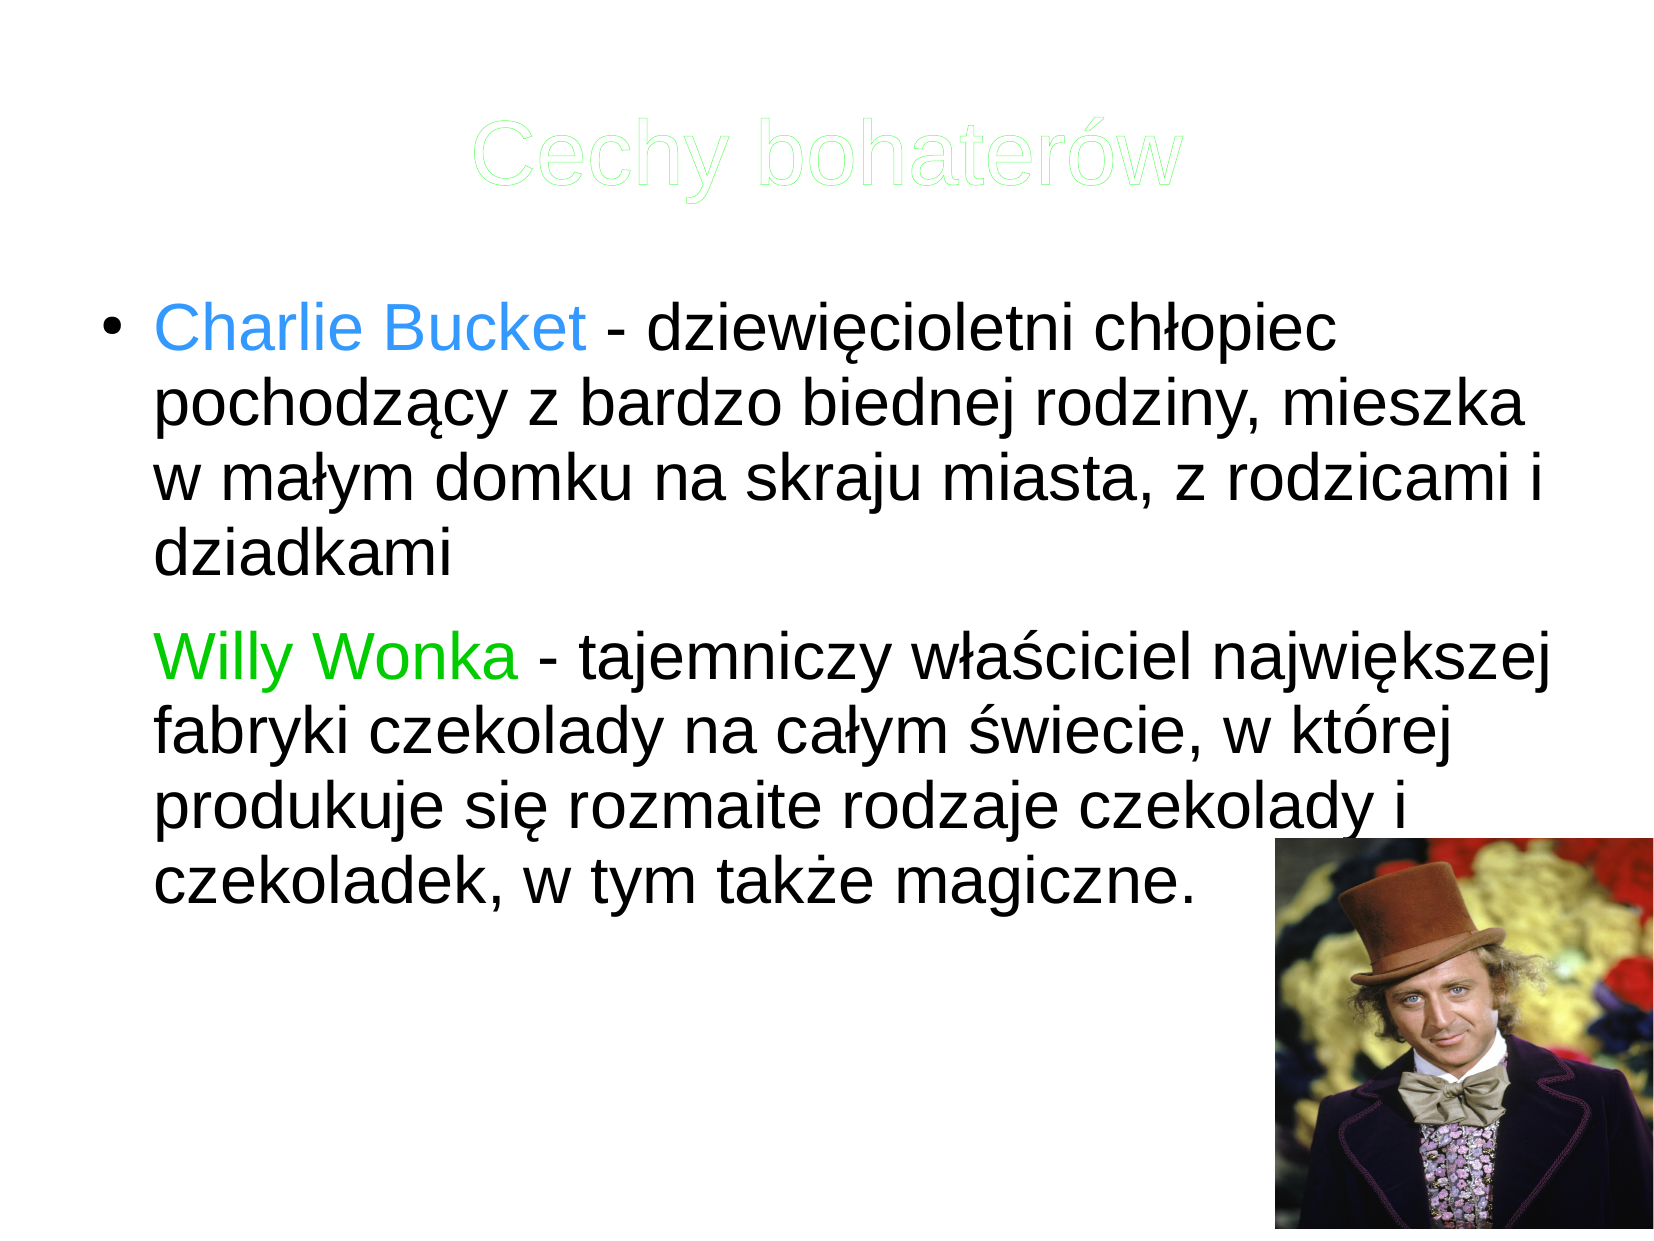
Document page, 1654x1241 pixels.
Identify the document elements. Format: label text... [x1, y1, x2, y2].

title Cechy bohaterów [82, 49, 1571, 257]
picture [1275, 838, 1654, 1229]
list Charlie Bucket - dziewięcioletni chłopiec pochodzący z bardzo biednej rodziny, mieszka w małym domku na skraju miasta, z rodzicami i dziadkami Willy Wonka - tajemniczy właściciel największej fabryki czekolady na całym świecie, w której produkuje się rozmaite rodzaje czekolady i czekoladek, w tym także magiczne. [82, 290, 1571, 1241]
